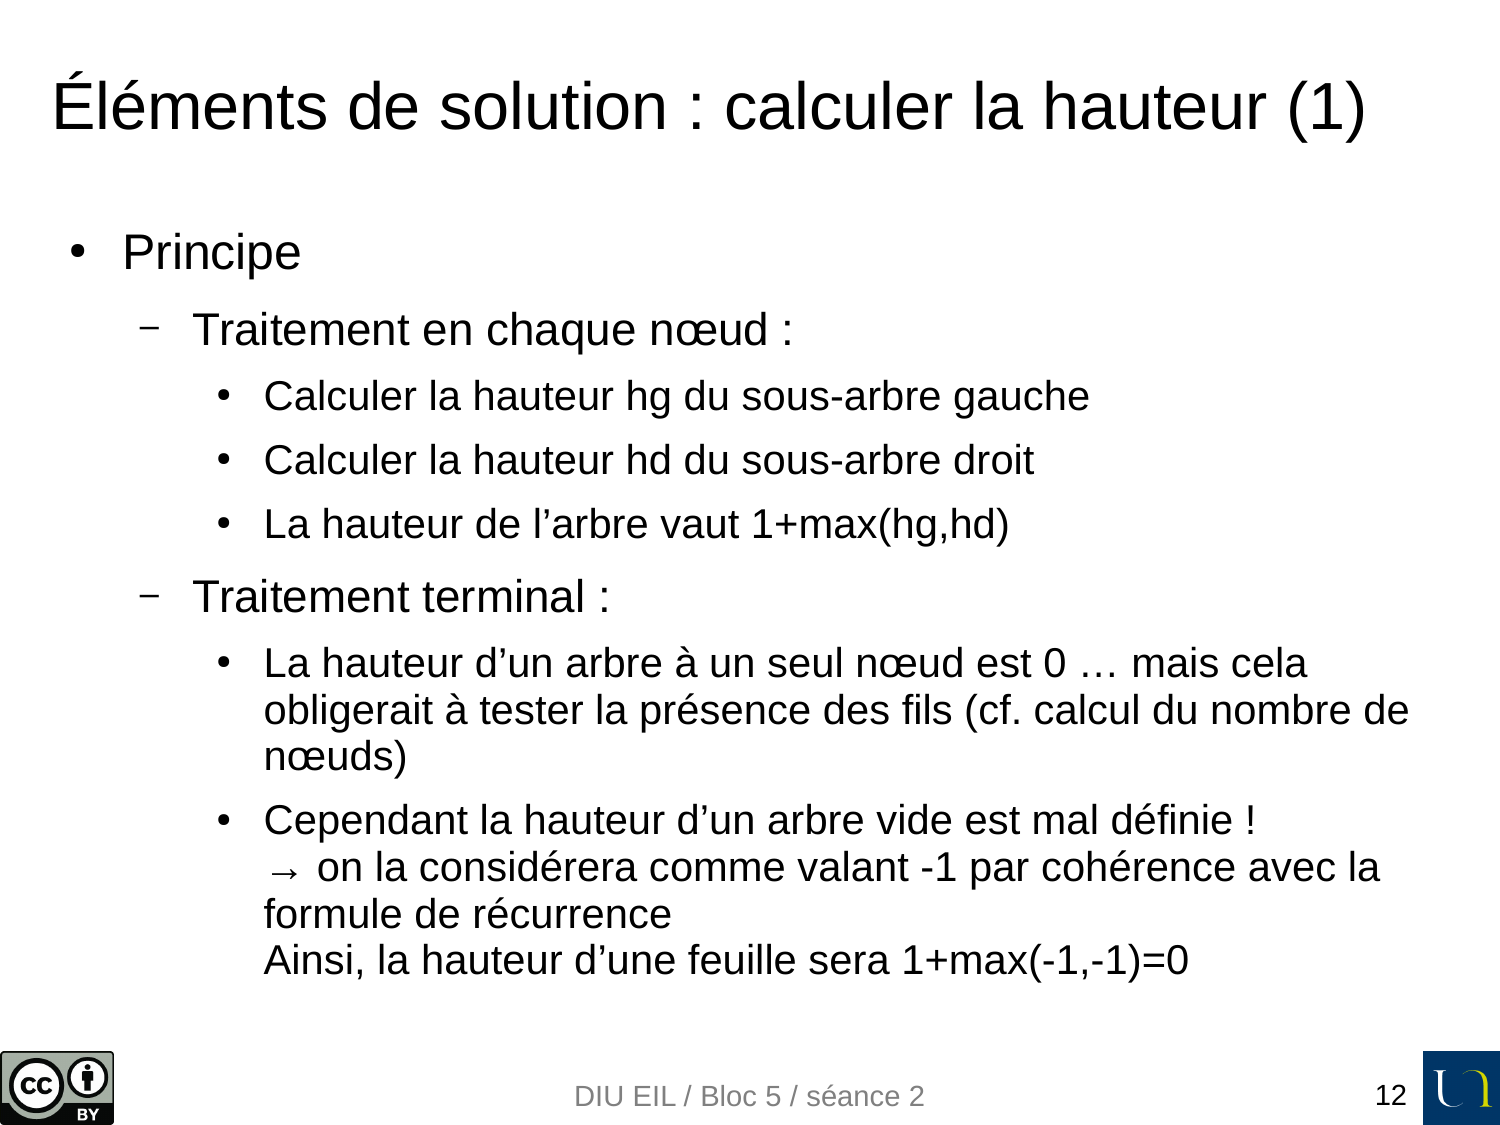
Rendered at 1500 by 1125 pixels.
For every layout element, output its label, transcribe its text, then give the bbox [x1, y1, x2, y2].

picture [0, 1051, 114, 1125]
list Principe Traitement en chaque nœud : Calculer la hauteur hg du sous-arbre gauche Calculer la hauteur hd du sous-arbre droit La hauteur de l’arbre vaut 1+max(hg,hd) Traitement terminal : La hauteur d’un arbre à un seul nœud est 0 … mais cela obligerait à tester la présence des fils (cf. calcul du nombre de nœuds) Cependant la hauteur d’un arbre vide est mal définie ! → on la considérera comme valant -1 par cohérence avec la formule de récurrence Ainsi, la hauteur d’une feuille sera 1+max(-1,-1)=0 [51, 224, 1449, 1052]
picture [1417, 1051, 1500, 1125]
title Éléments de solution : calculer la hauteur (1) [51, 44, 1449, 170]
